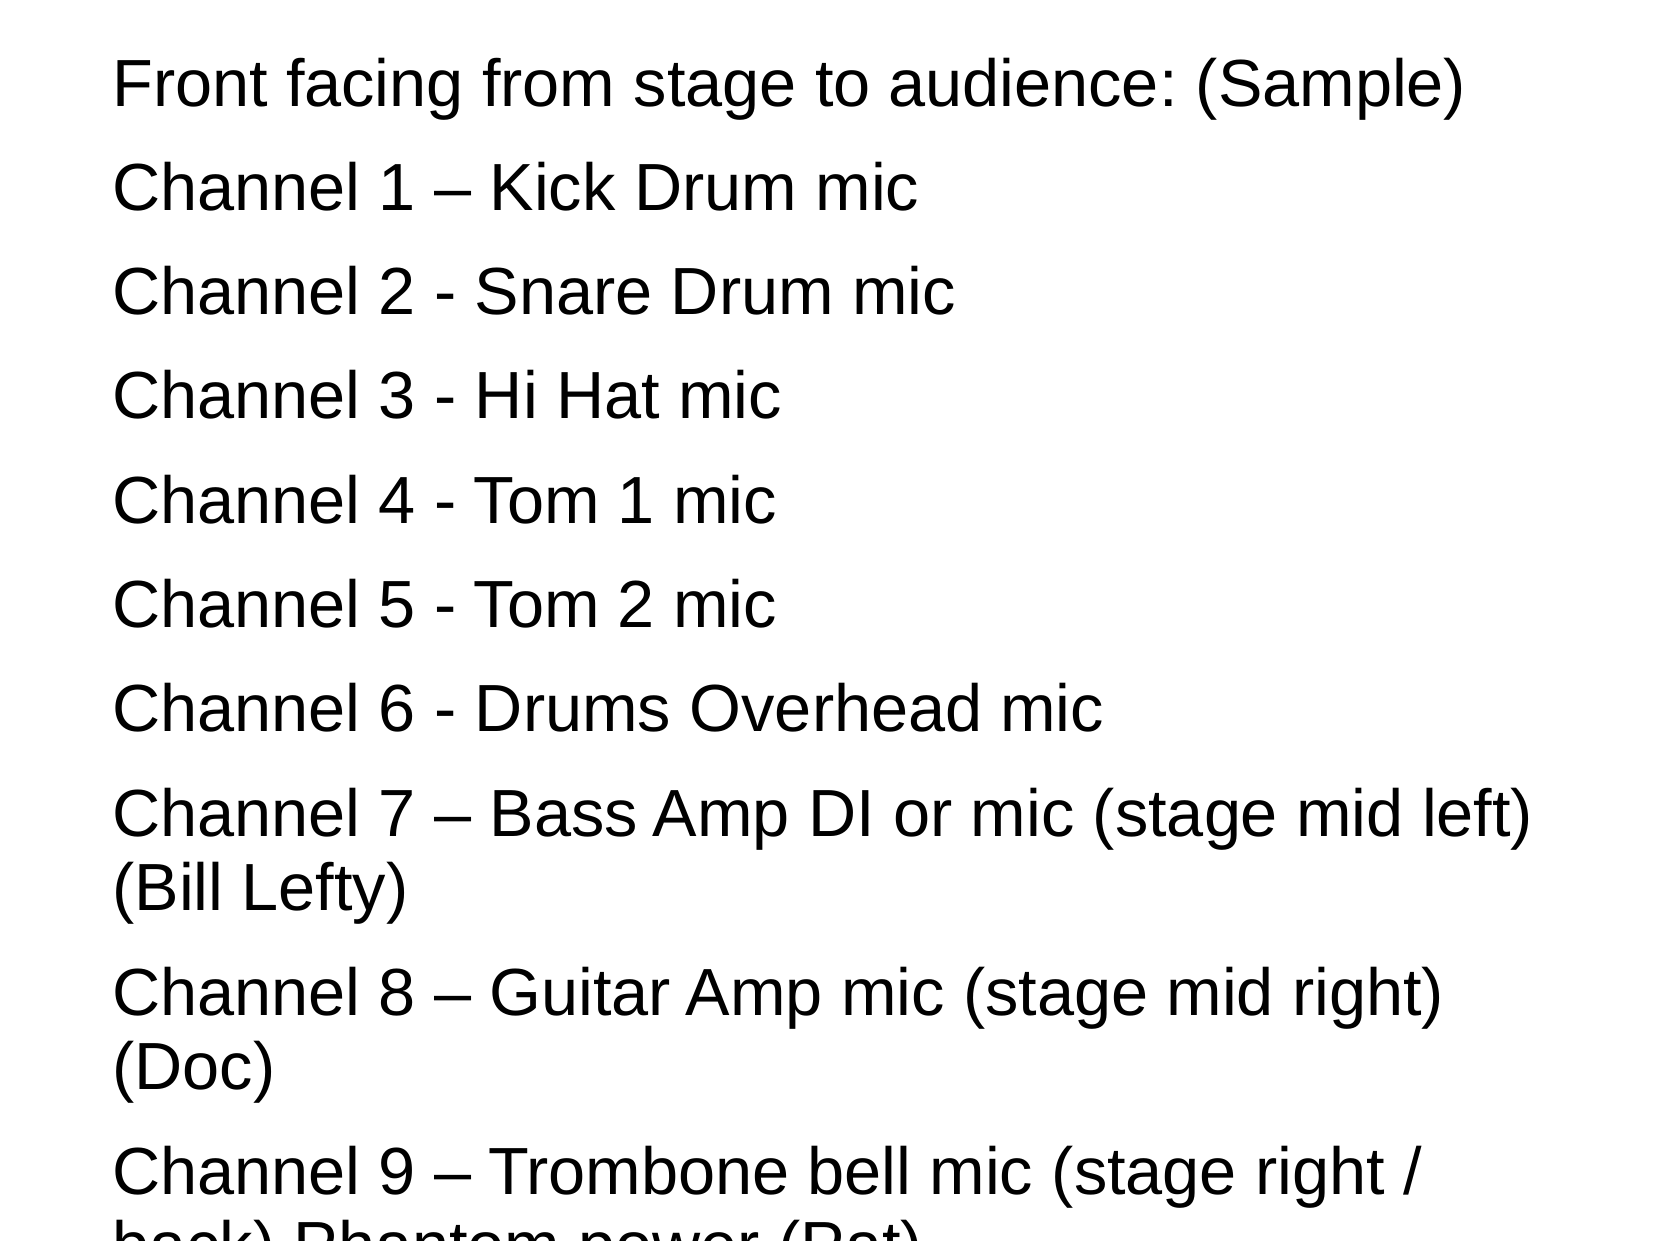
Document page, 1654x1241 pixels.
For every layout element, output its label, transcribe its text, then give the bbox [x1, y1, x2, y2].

list Front facing from stage to audience: (Sample) Channel 1 – Kick Drum mic Channel 2 - Snare Drum mic Channel 3 - Hi Hat mic Channel 4 - Tom 1 mic Channel 5 - Tom 2 mic Channel 6 - Drums Overhead mic Channel 7 – Bass Amp DI or mic (stage mid left) (Bill Lefty) Channel 8 – Guitar Amp mic (stage mid right) (Doc) Channel 9 – Trombone bell mic (stage right / back) Phantom power (Pat) Channel 10 – Trumpet mic (stage right /front) (Doc) Channel 11 – Keyboard DI 1 DI (stage left) (Ken) Channel 12 – Keyboard DI 2 DI (stage right back/with Pat) Channel 13 – (Lead) Vocal mic (center) (Bill/Lefty/Bass) + Backg Channel 14 – Vocal mic (stage left) CH11 (Ken) - Some Lead /Backg Channel 15 – Vocal mic (stage right front) (Doc) - Some Lead /Backg Channel 16 – Vocal mic (stage right back with (Pat)) /Backgrounds Channel 17 - Vocal mic (Stage mid right) with Kevin /Backgrounds Channel 18 - Guitar Amp mic (stage mid right) Kevin [112, 45, 1601, 1219]
